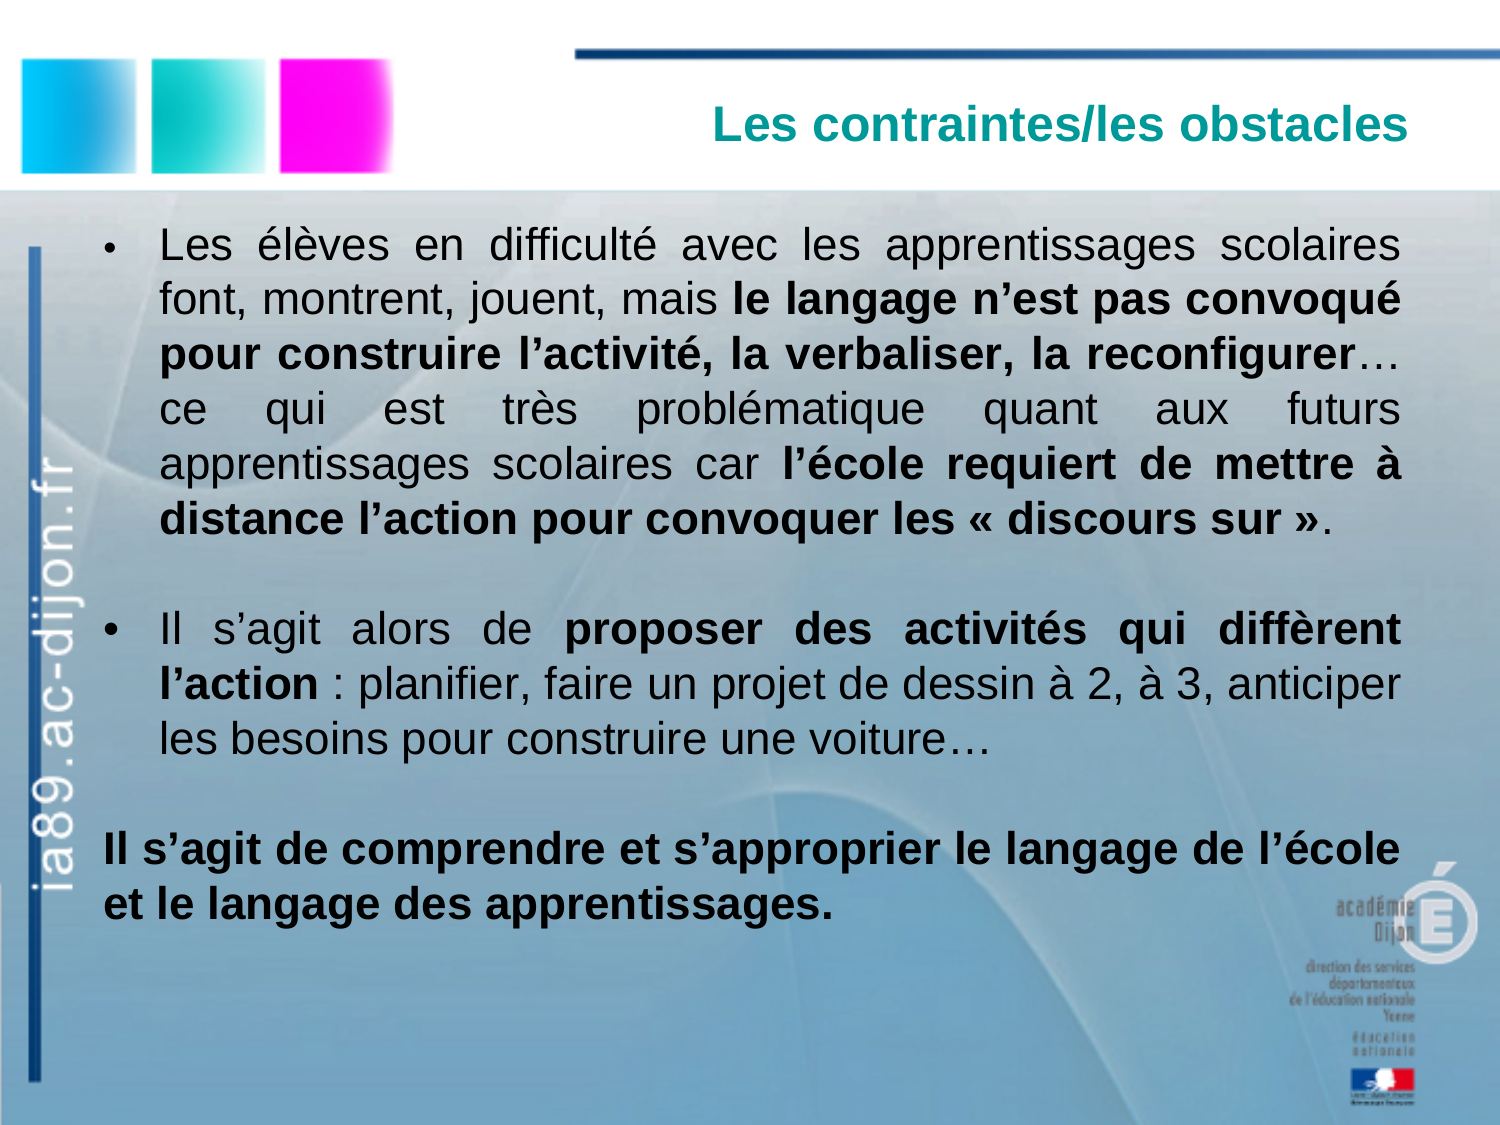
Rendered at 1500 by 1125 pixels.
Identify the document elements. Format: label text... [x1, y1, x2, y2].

picture [0, 0, 1500, 1125]
text_box • Les élèves en difficulté avec les apprentissages scolaires font, montrent, jouent, mais le langage n’est pas convoqué pour construire l’activité, la verbaliser, la reconfigurer… ce qui est très problématique quant aux futurs apprentissages scolaires car l’école requiert de mettre à distance l’action pour convoquer les « discours sur ». • Il s’agit alors de proposer des activités qui diffèrent l’action : planifier, faire un projet de dessin à 2, à 3, anticiper les besoins pour construire une voiture… Il s’agit de comprendre et s’approprier le langage de l’école et le langage des apprentissages. [88, 206, 1418, 937]
title Les contraintes/les obstacles [454, 42, 1426, 200]
